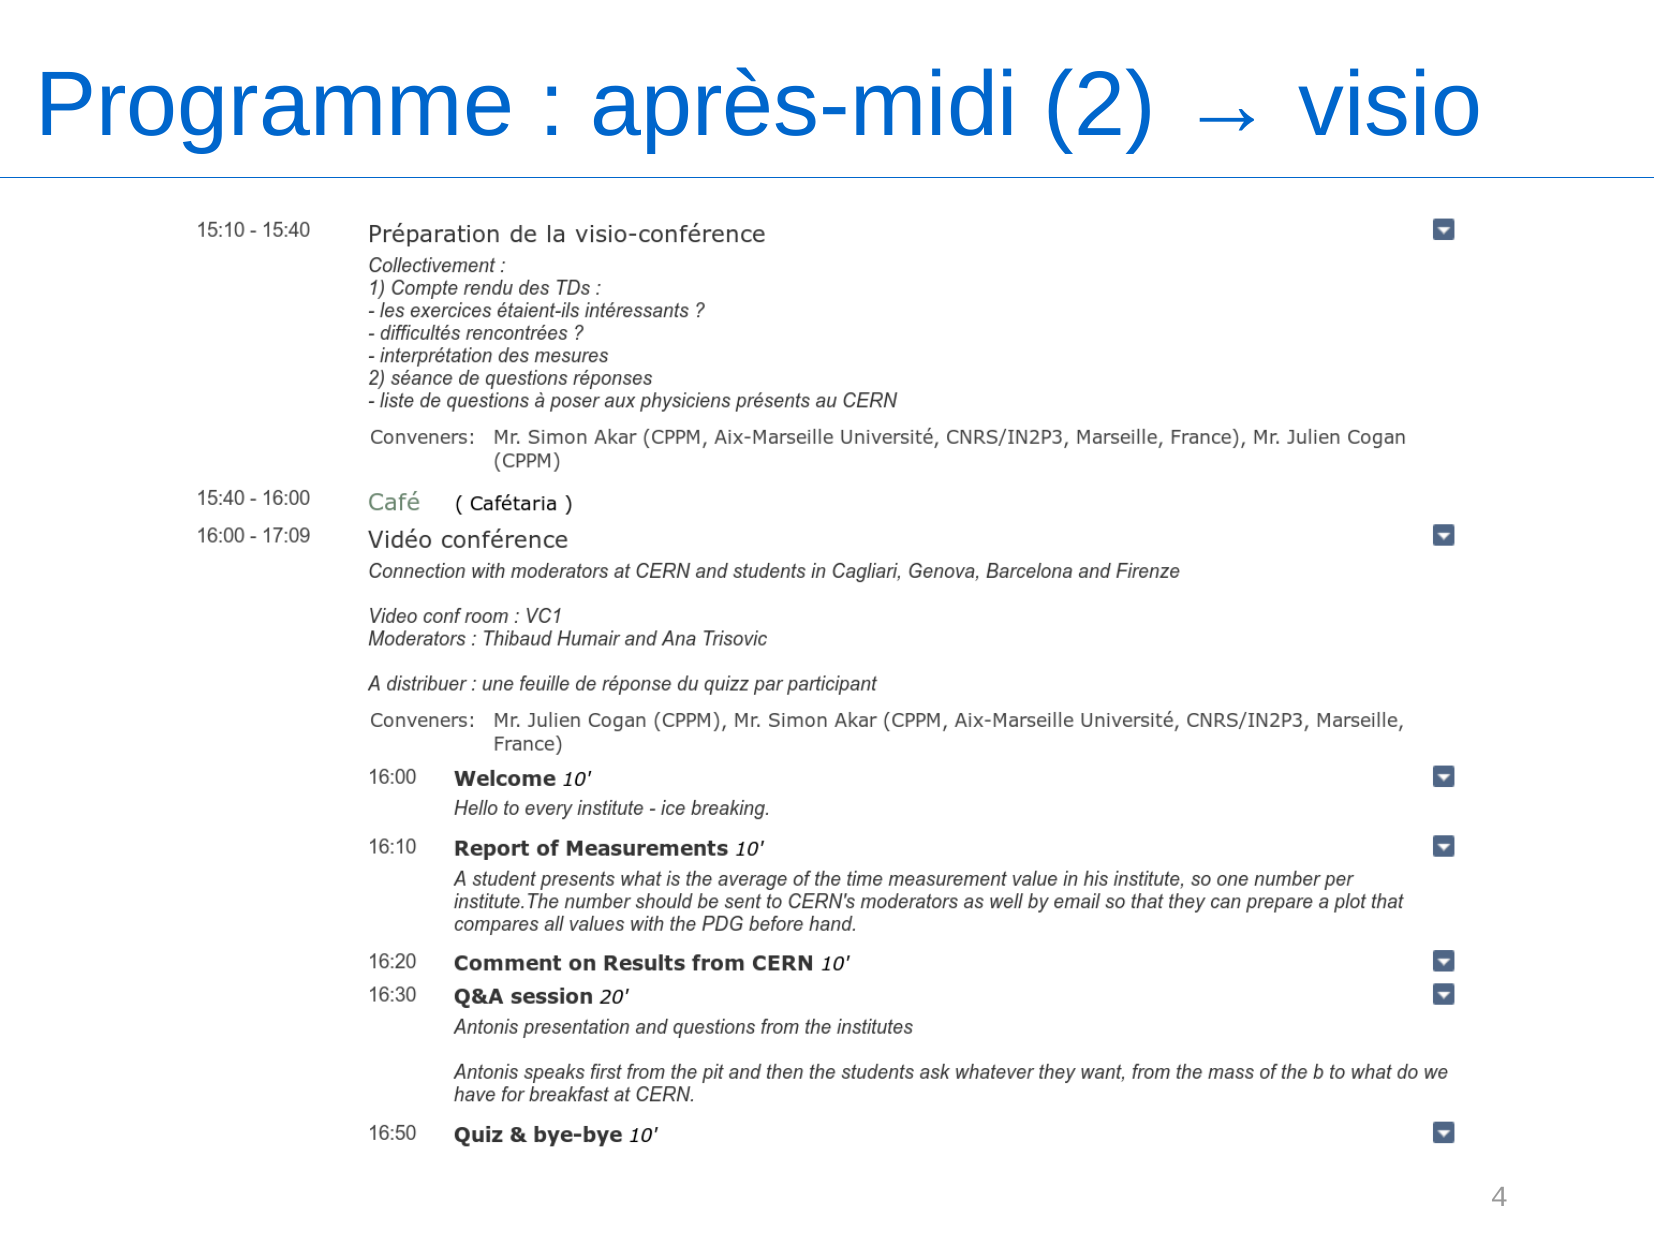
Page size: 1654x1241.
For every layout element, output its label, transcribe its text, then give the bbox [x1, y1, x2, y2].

title Programme : après-midi (2) → visio [35, 29, 1589, 178]
picture [118, 195, 1536, 1170]
